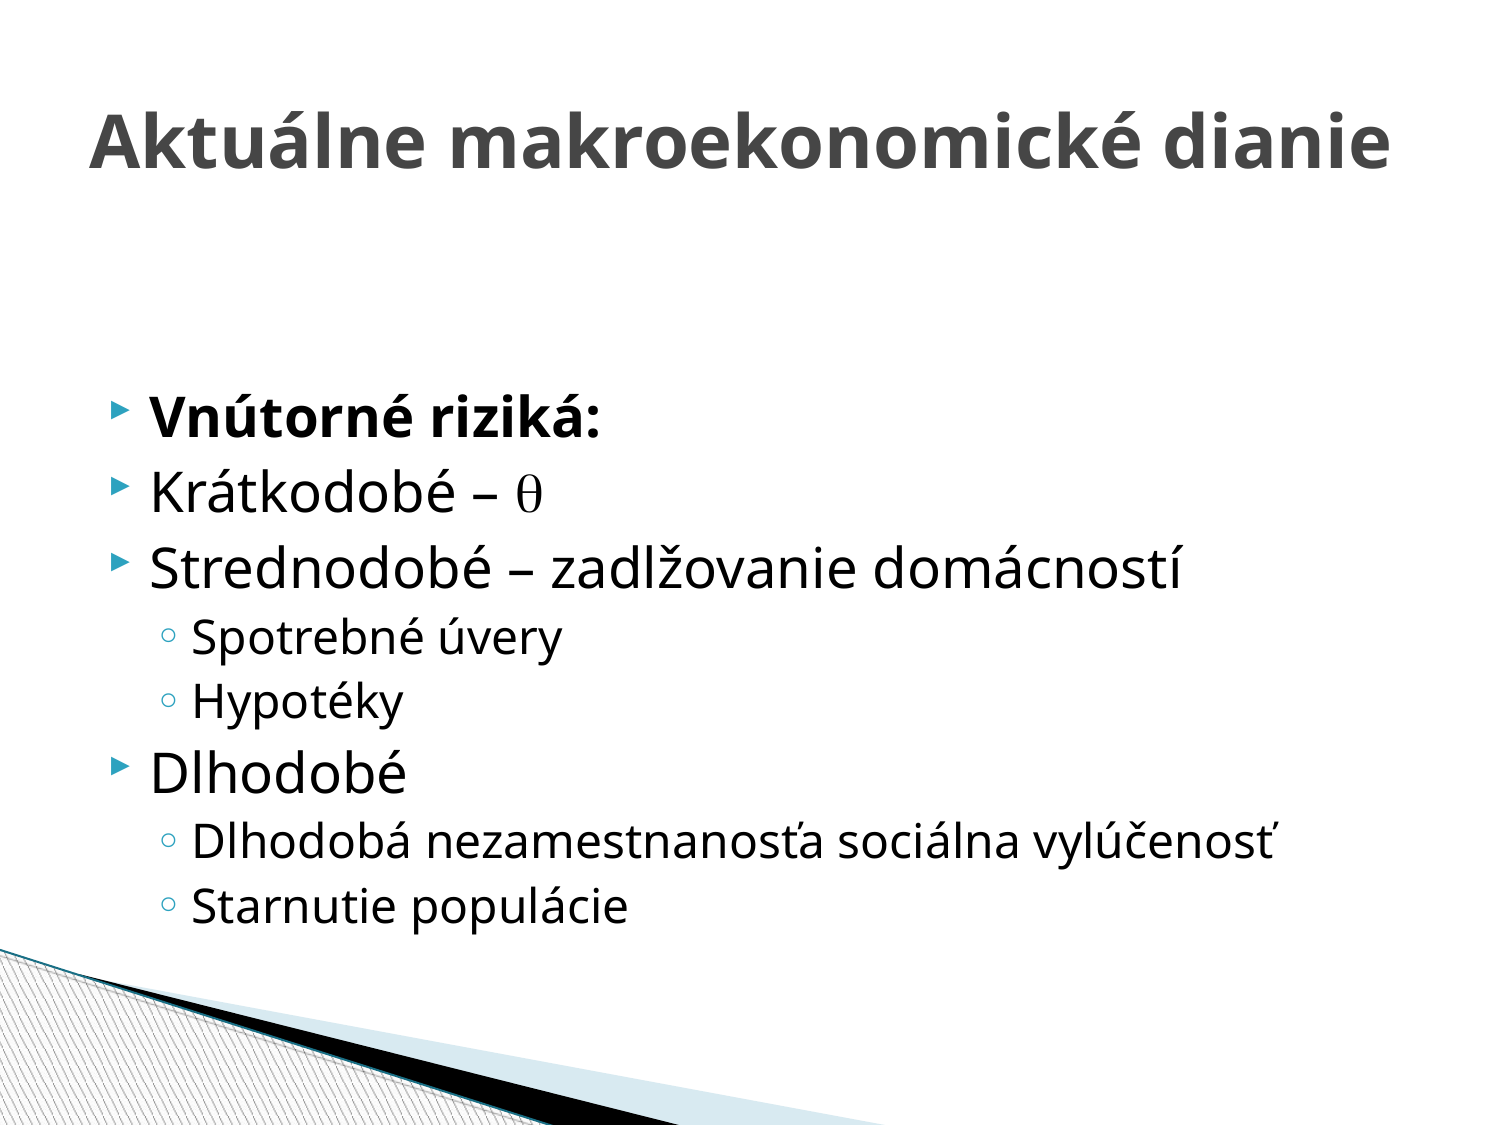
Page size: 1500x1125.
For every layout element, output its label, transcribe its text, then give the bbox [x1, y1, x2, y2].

list Vnútorné riziká: Krátkodobé –  Strednodobé – zadlžovanie domácností Spotrebné úvery Hypotéky Dlhodobé Dlhodobá nezamestnanosťa sociálna vylúčenosť Starnutie populácie [75, 373, 1425, 986]
title Aktuálne makroekonomické dianie [75, 45, 1425, 233]
picture [0, 952, 543, 1125]
